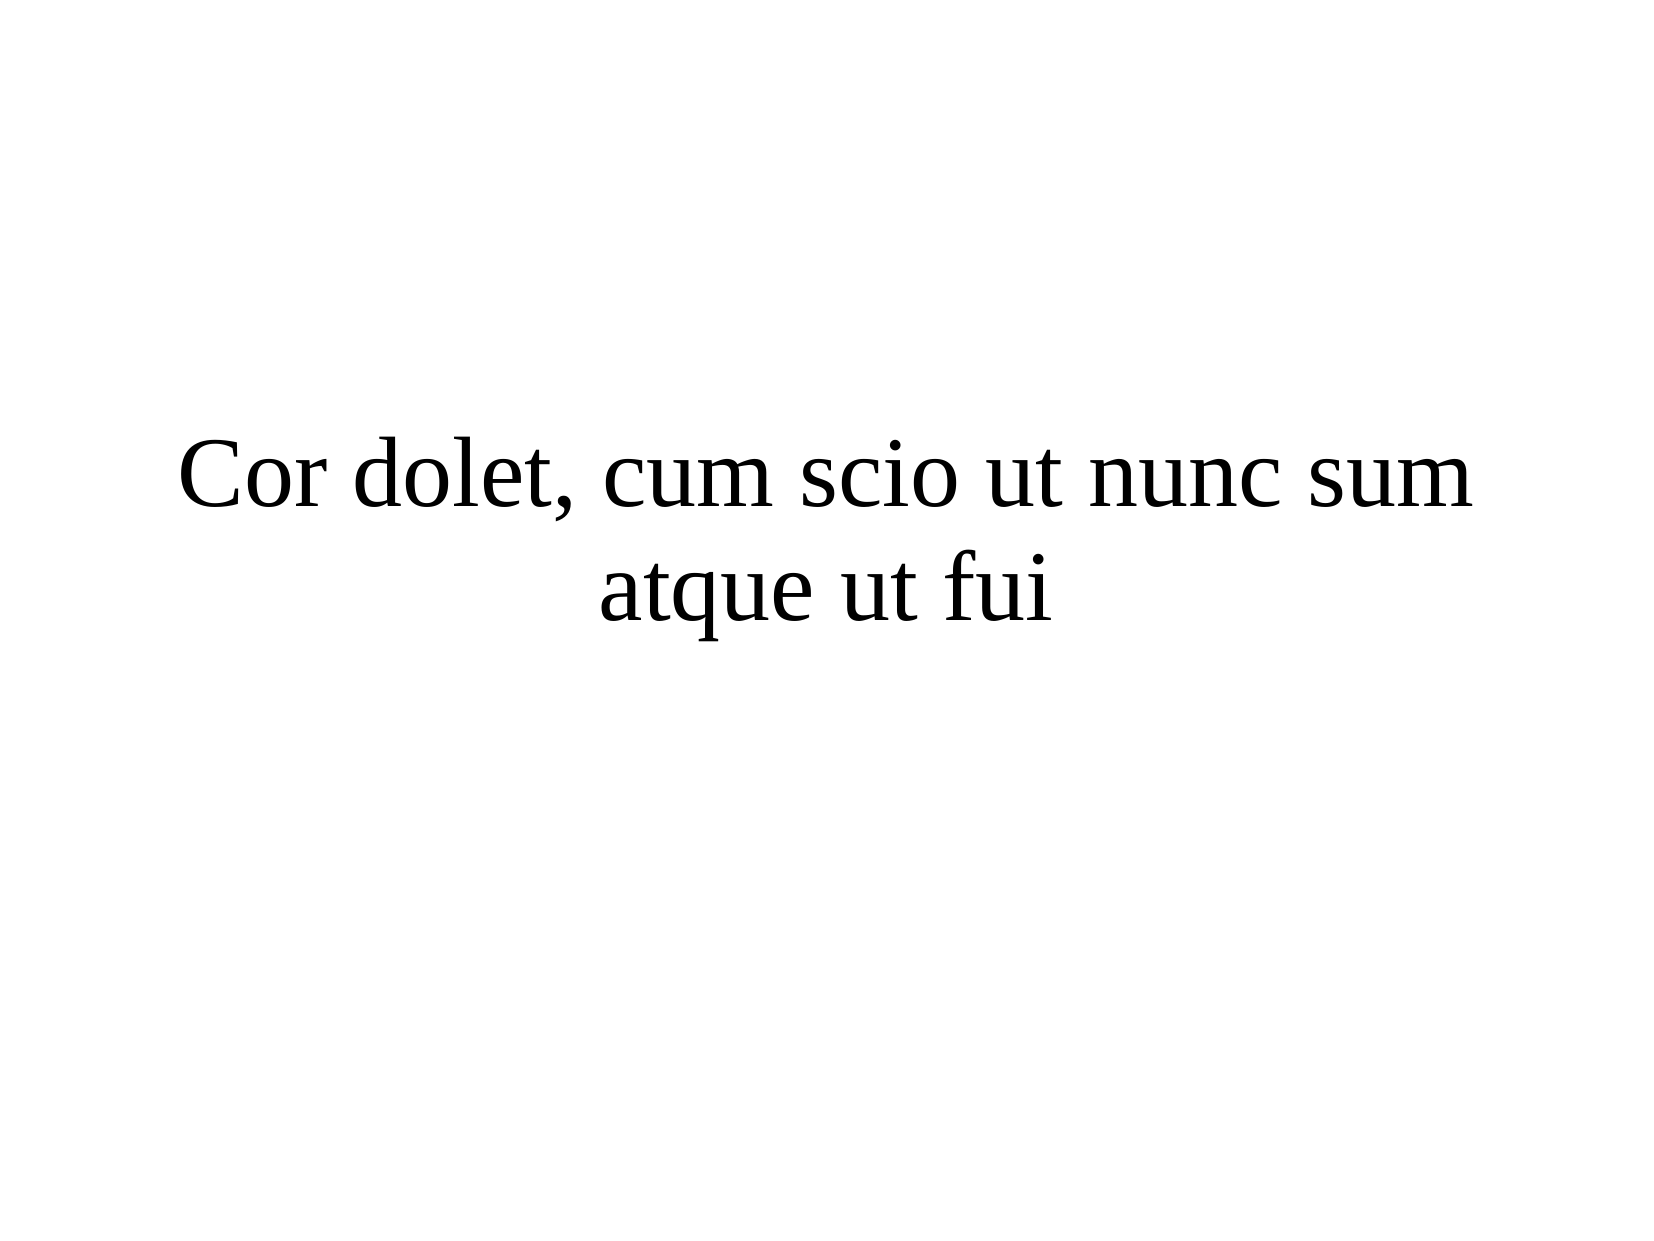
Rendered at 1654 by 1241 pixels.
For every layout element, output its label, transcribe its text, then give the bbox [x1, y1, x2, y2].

text_box Cor dolet, cum scio ut nunc sum atque ut fui [82, 49, 1571, 1010]
